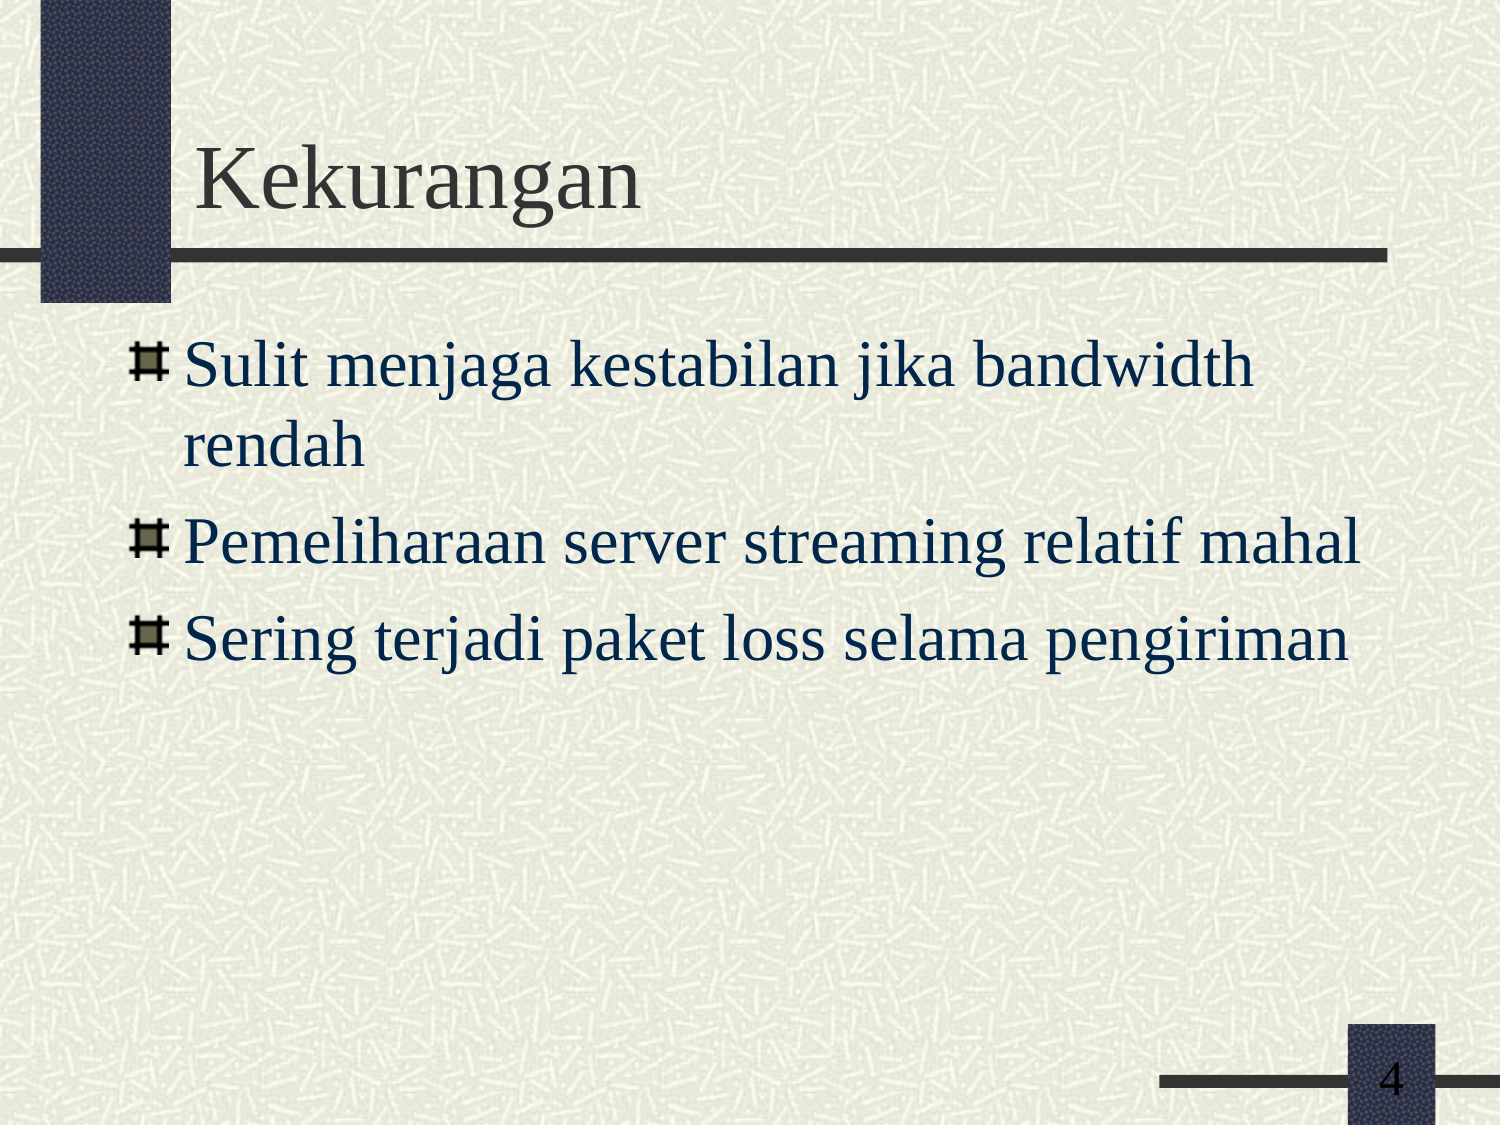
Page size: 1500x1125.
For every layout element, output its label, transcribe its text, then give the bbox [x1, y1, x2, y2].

title Kekurangan [179, 46, 1455, 235]
picture [0, 0, 1500, 1125]
list Sulit menjaga kestabilan jika bandwidth rendah Pemeliharaan server streaming relatif mahal Sering terjadi paket loss selama pengiriman [112, 312, 1388, 1000]
